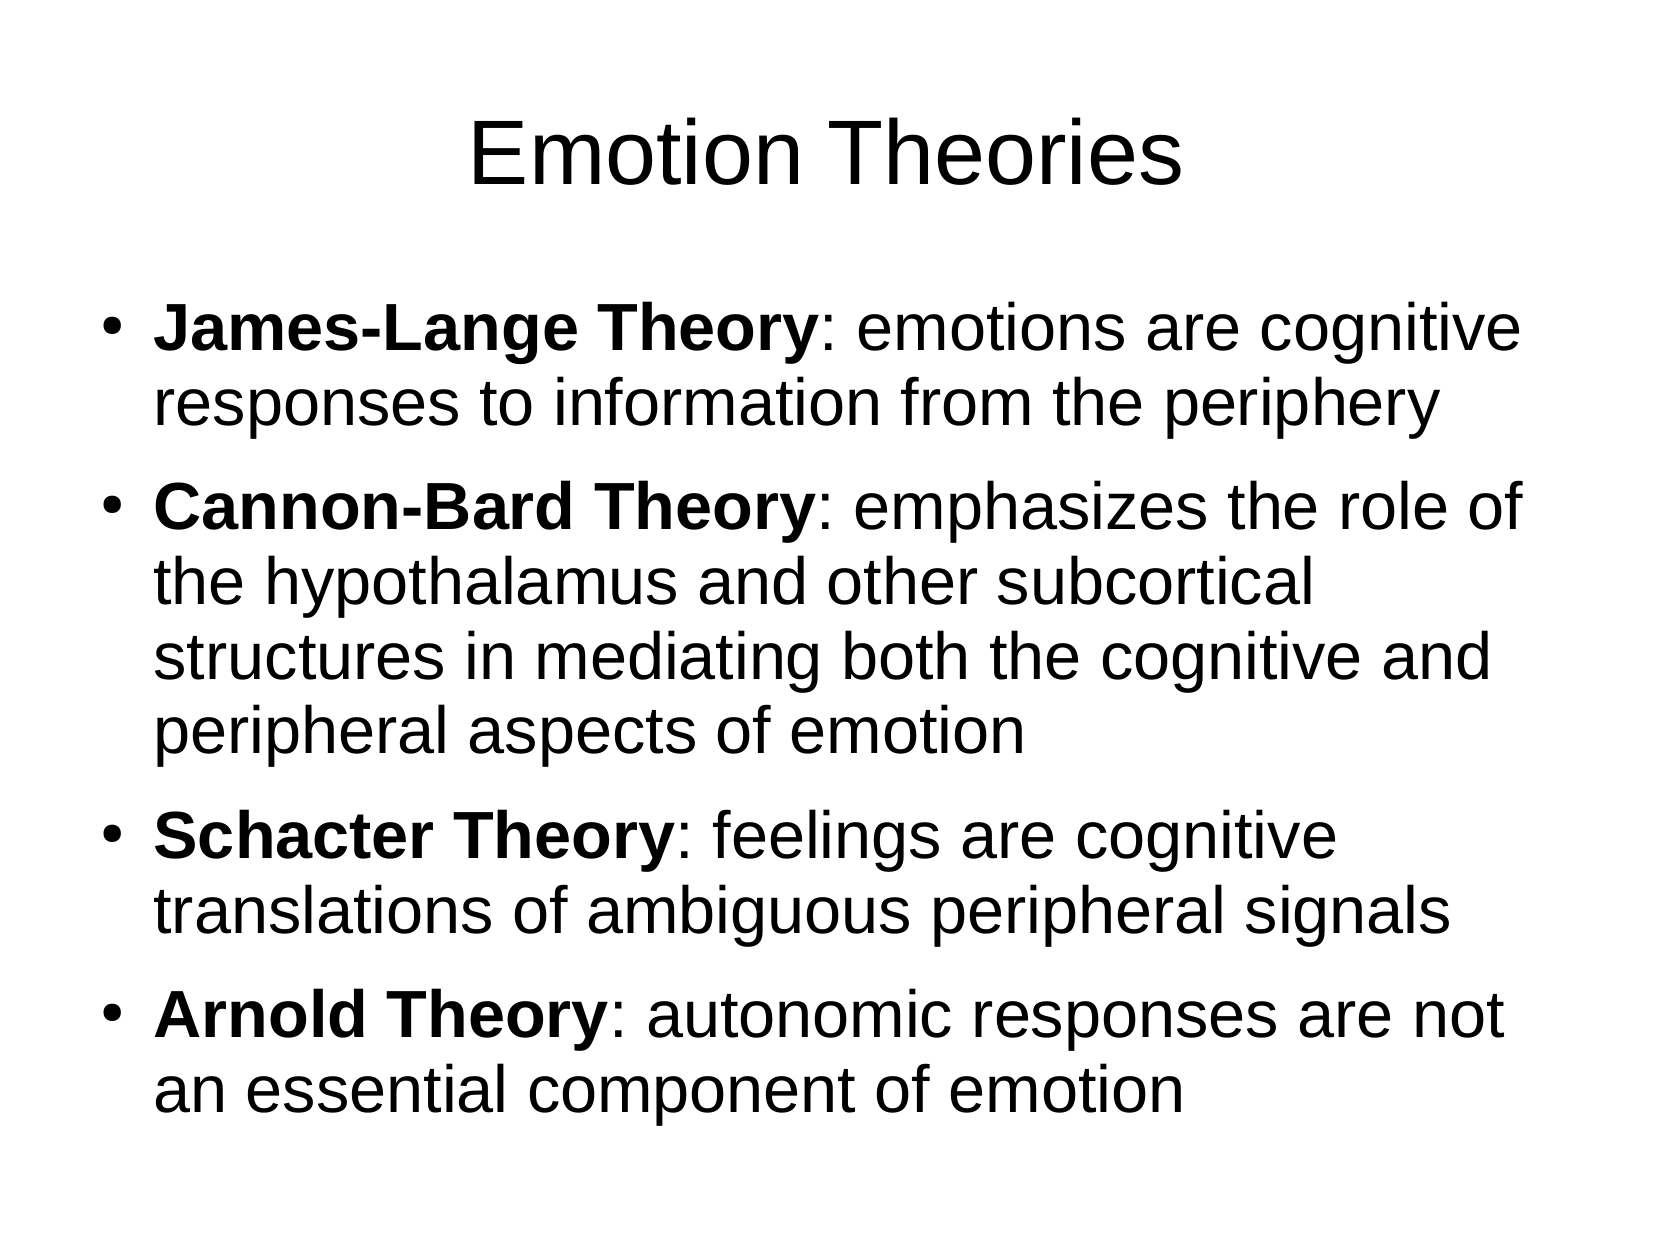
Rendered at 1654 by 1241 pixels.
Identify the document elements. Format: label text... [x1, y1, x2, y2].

list James-Lange Theory: emotions are cognitive responses to information from the periphery Cannon-Bard Theory: emphasizes the role of the hypothalamus and other subcortical structures in mediating both the cognitive and peripheral aspects of emotion Schacter Theory: feelings are cognitive translations of ambiguous peripheral signals Arnold Theory: autonomic responses are not an essential component of emotion [82, 290, 1571, 1127]
title Emotion Theories [82, 56, 1571, 250]
